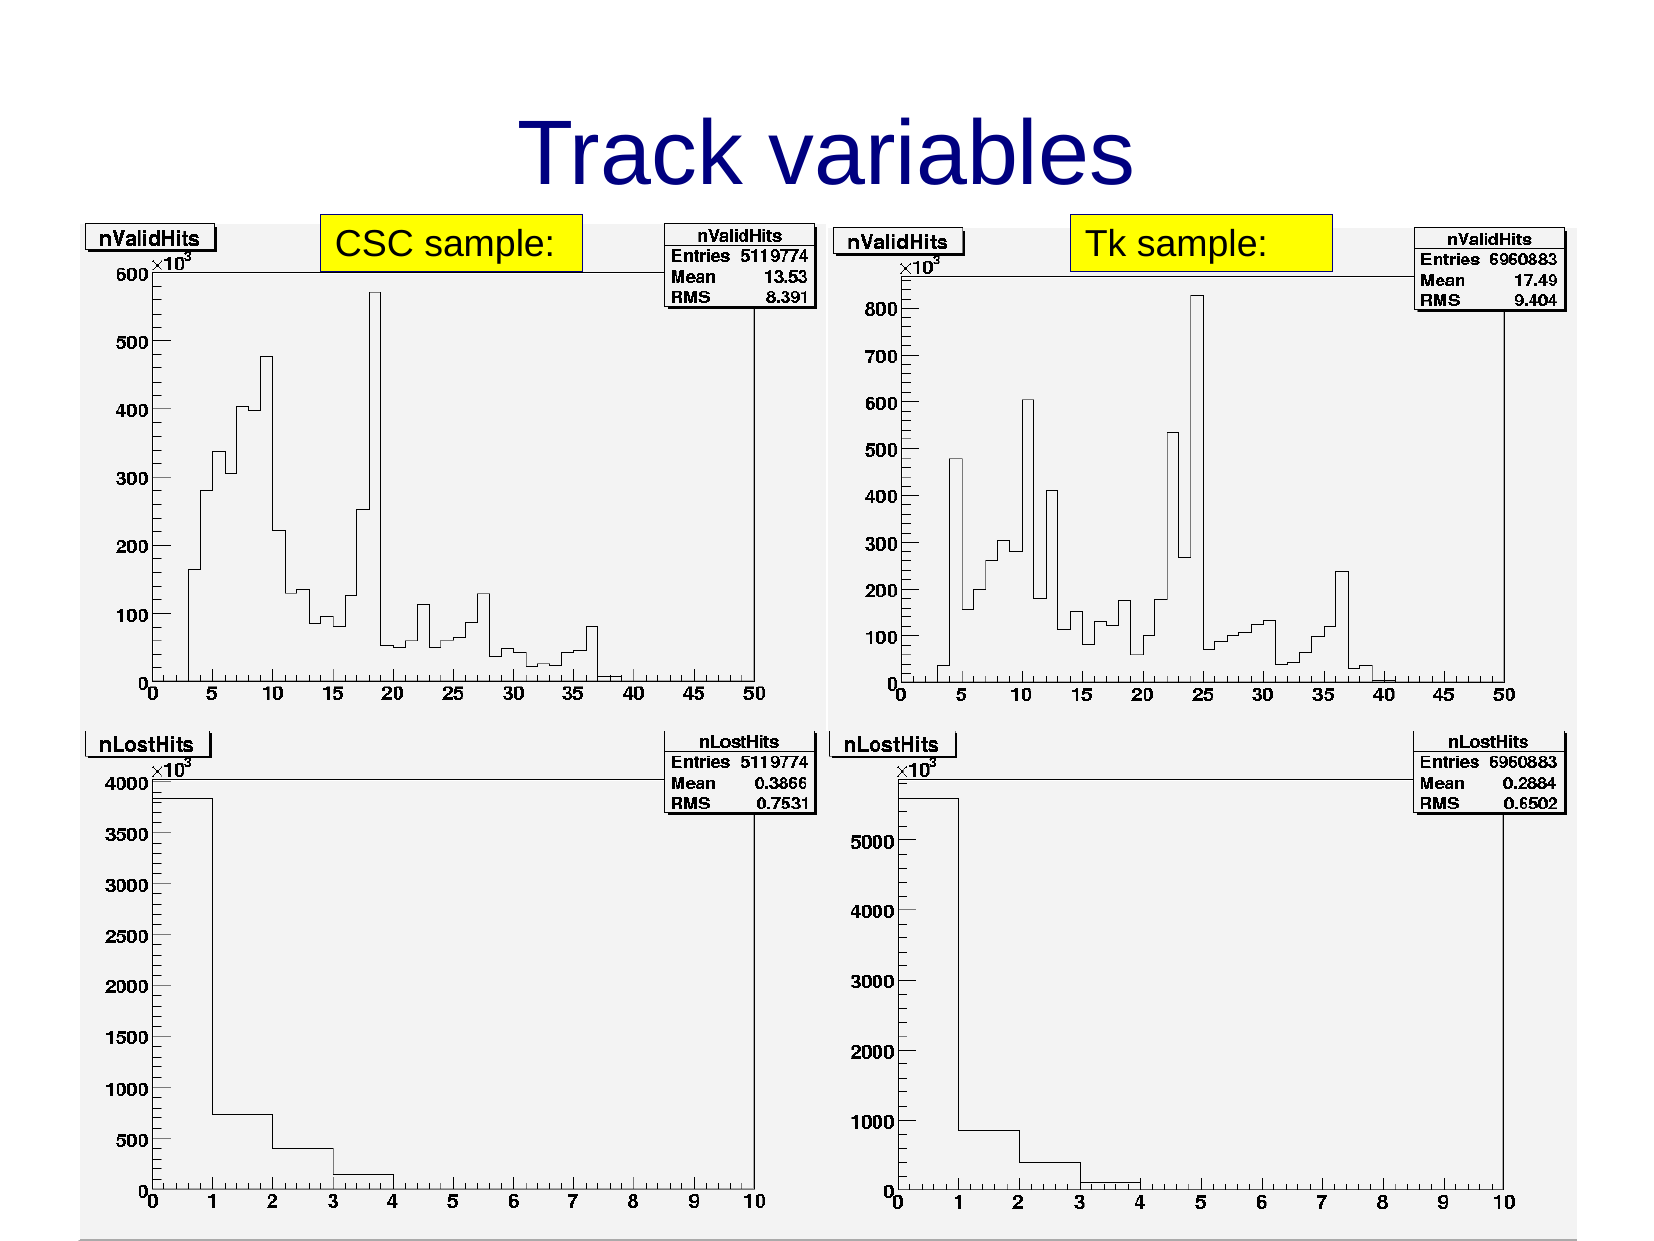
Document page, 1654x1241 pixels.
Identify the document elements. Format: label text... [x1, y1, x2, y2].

picture [76, 223, 1577, 1241]
title Track variables [82, 56, 1571, 223]
text_box Tk sample: [1070, 214, 1333, 272]
text_box CSC sample: [320, 214, 583, 272]
